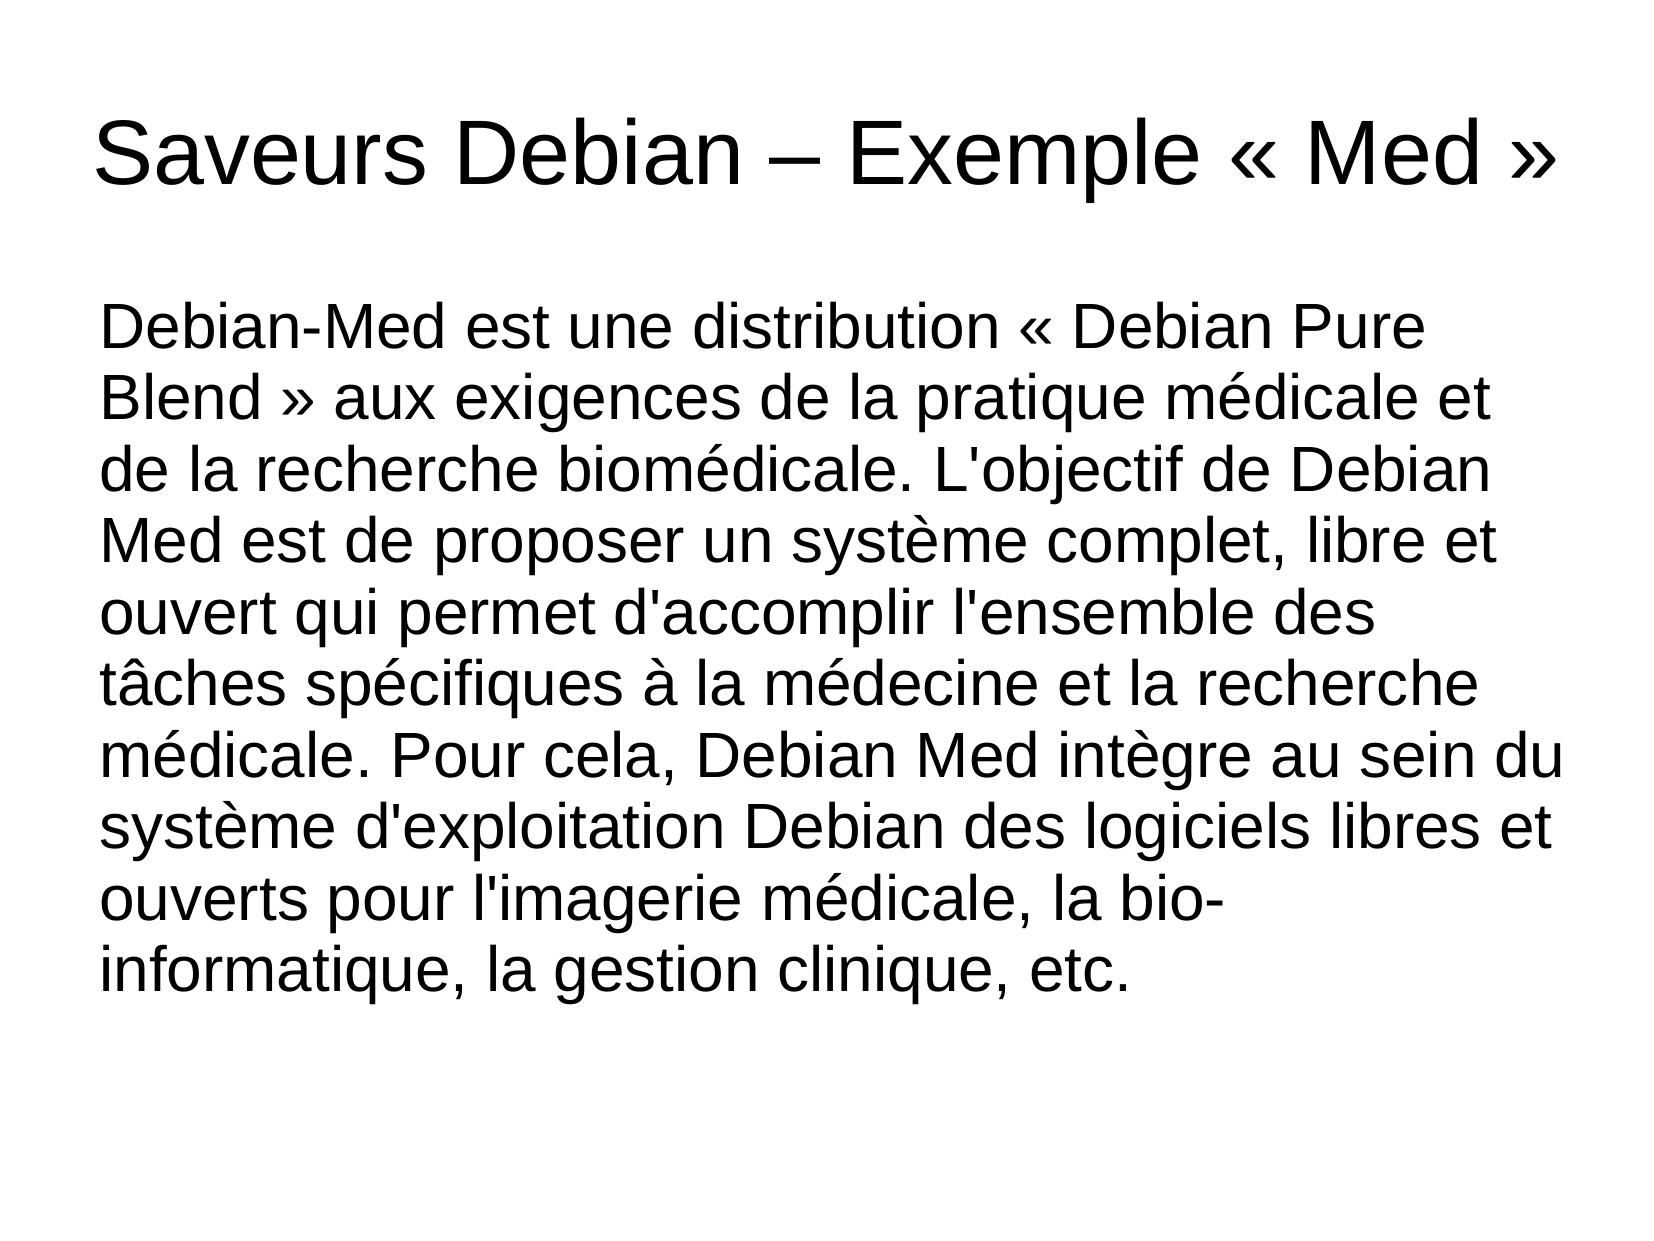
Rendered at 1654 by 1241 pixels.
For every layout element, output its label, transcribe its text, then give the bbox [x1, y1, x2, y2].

title Saveurs Debian – Exemple « Med » [82, 49, 1571, 257]
list Debian-Med est une distribution « Debian Pure Blend » aux exigences de la pratique médicale et de la recherche biomédicale. L'objectif de Debian Med est de proposer un système complet, libre et ouvert qui permet d'accomplir l'ensemble des tâches spécifiques à la médecine et la recherche médicale. Pour cela, Debian Med intègre au sein du système d'exploitation Debian des logiciels libres et ouverts pour l'imagerie médicale, la bio-informatique, la gestion clinique, etc. [82, 290, 1571, 1010]
